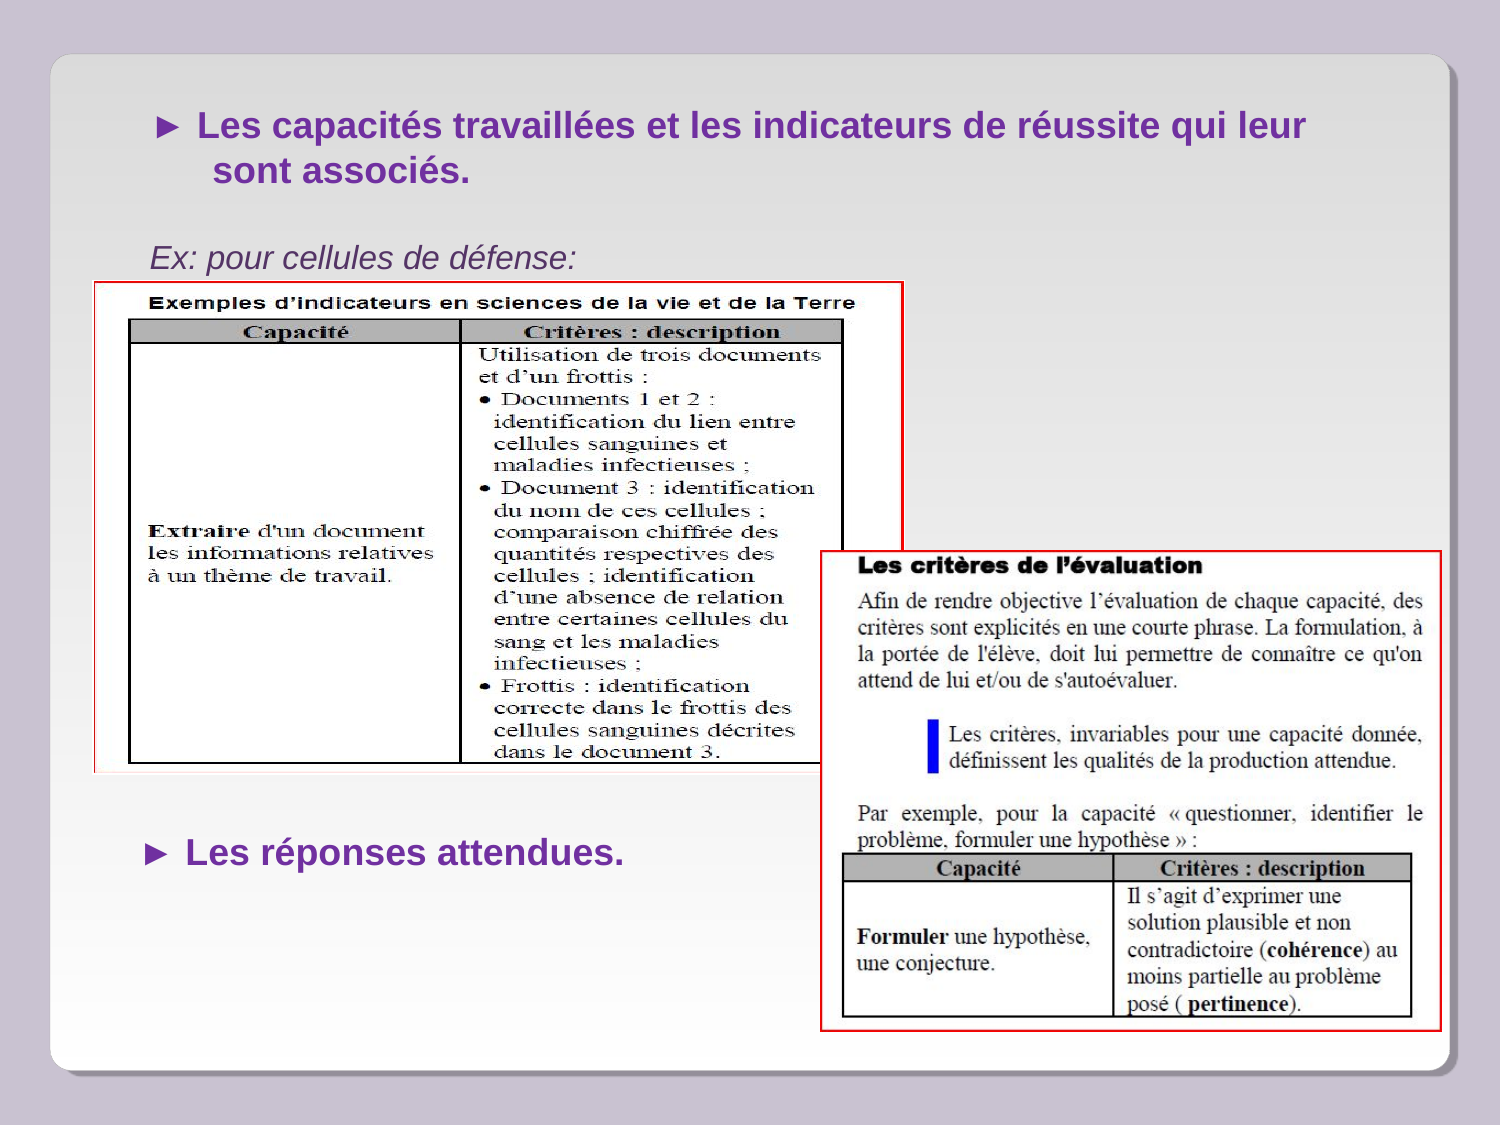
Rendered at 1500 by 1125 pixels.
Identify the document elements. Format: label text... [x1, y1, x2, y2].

picture [93, 281, 1442, 1032]
text_box ► Les réponses attendues. [117, 820, 821, 881]
text_box ► Les capacités travaillées et les indicateurs de réussite qui leur sont associés. Ex: pour cellules de défense: [128, 93, 1360, 324]
